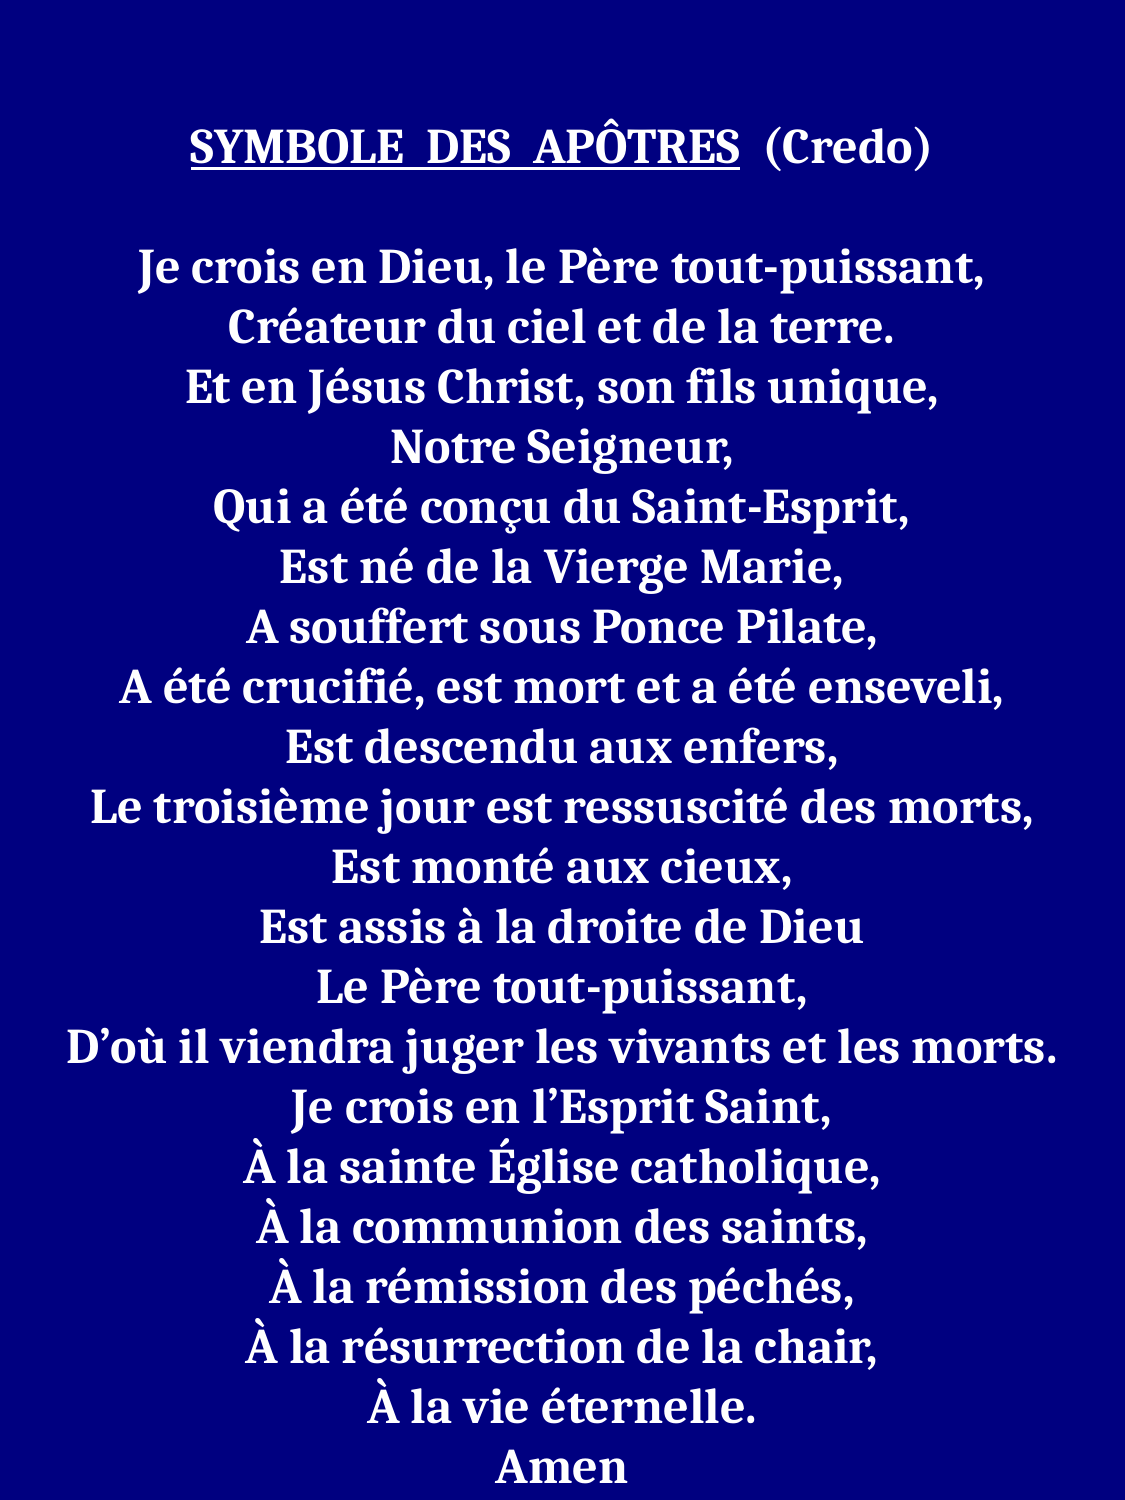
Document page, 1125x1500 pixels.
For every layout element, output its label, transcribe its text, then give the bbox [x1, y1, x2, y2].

text_box SYMBOLE DES APÔTRES (Credo) Je crois en Dieu, le Père tout-puissant, Créateur du ciel et de la terre. Et en Jésus Christ, son fils unique, Notre Seigneur, Qui a été conçu du Saint-Esprit, Est né de la Vierge Marie, A souffert sous Ponce Pilate, A été crucifié, est mort et a été enseveli, Est descendu aux enfers, Le troisième jour est ressuscité des morts, Est monté aux cieux, Est assis à la droite de Dieu Le Père tout-puissant, D’où il viendra juger les vivants et les morts. Je crois en l’Esprit Saint, À la sainte Église catholique, À la communion des saints, À la rémission des péchés, À la résurrection de la chair, À la vie éternelle. Amen [42, 105, 1083, 1500]
